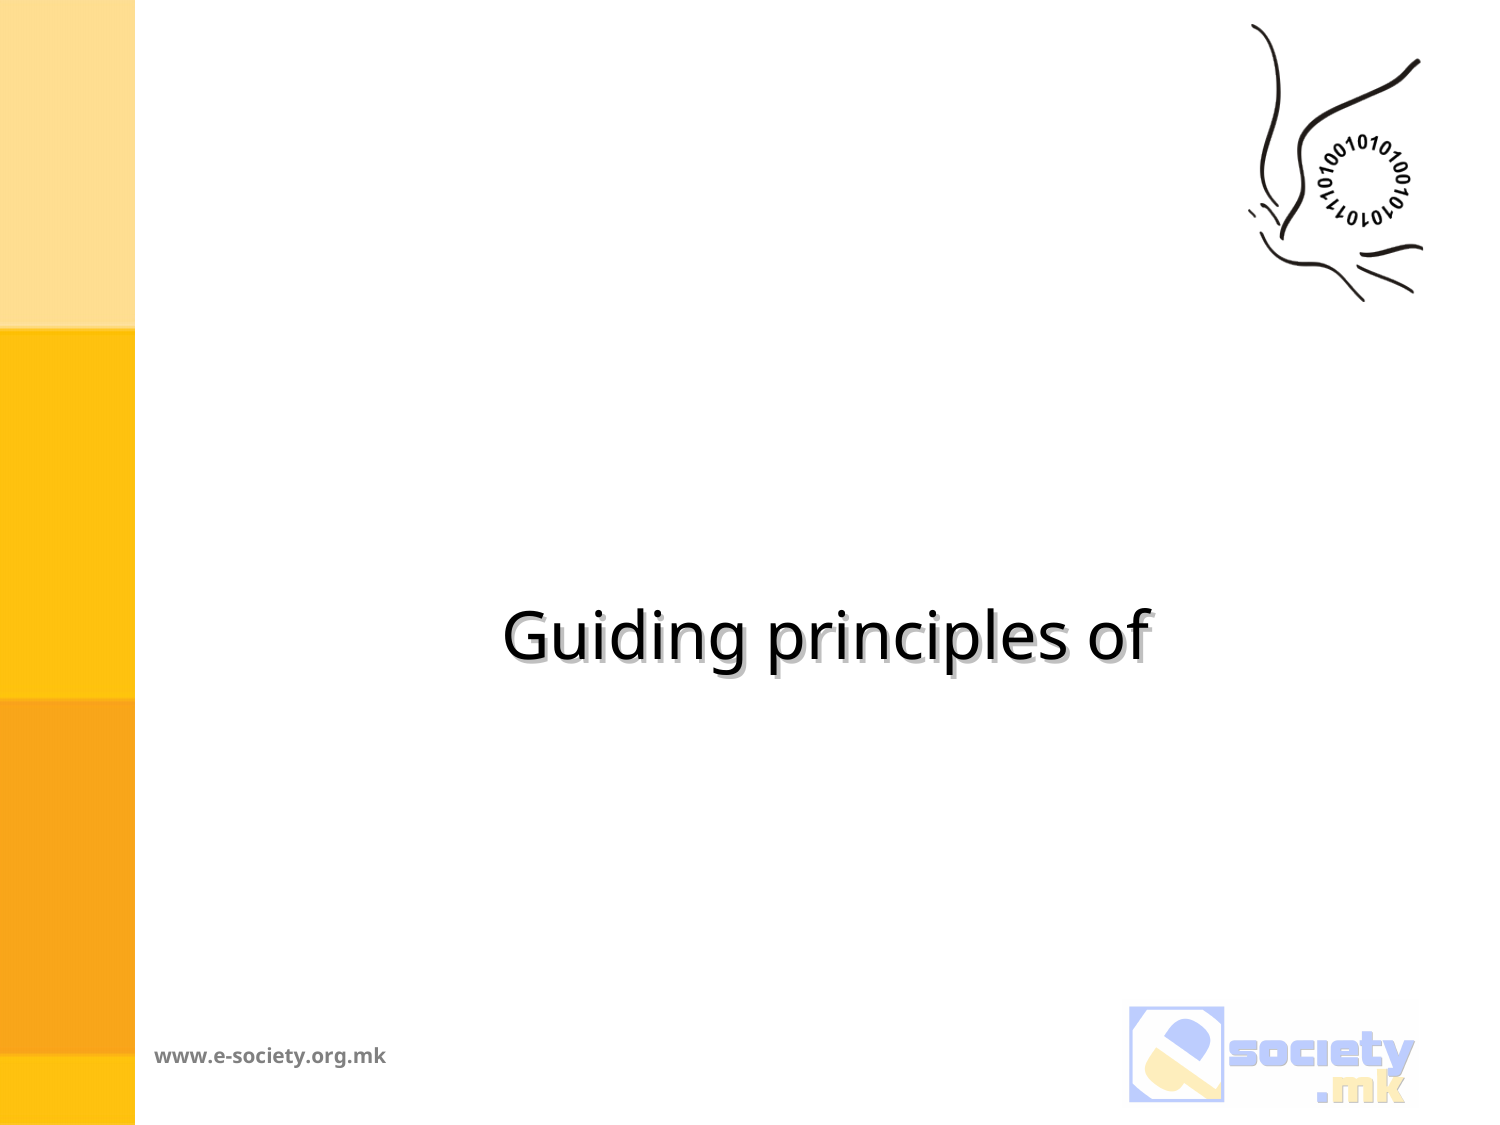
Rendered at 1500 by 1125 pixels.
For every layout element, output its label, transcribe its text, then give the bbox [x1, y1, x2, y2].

subtitle Guiding principles of [169, 262, 1425, 1006]
picture [1248, 24, 1424, 262]
picture [0, 0, 135, 1125]
